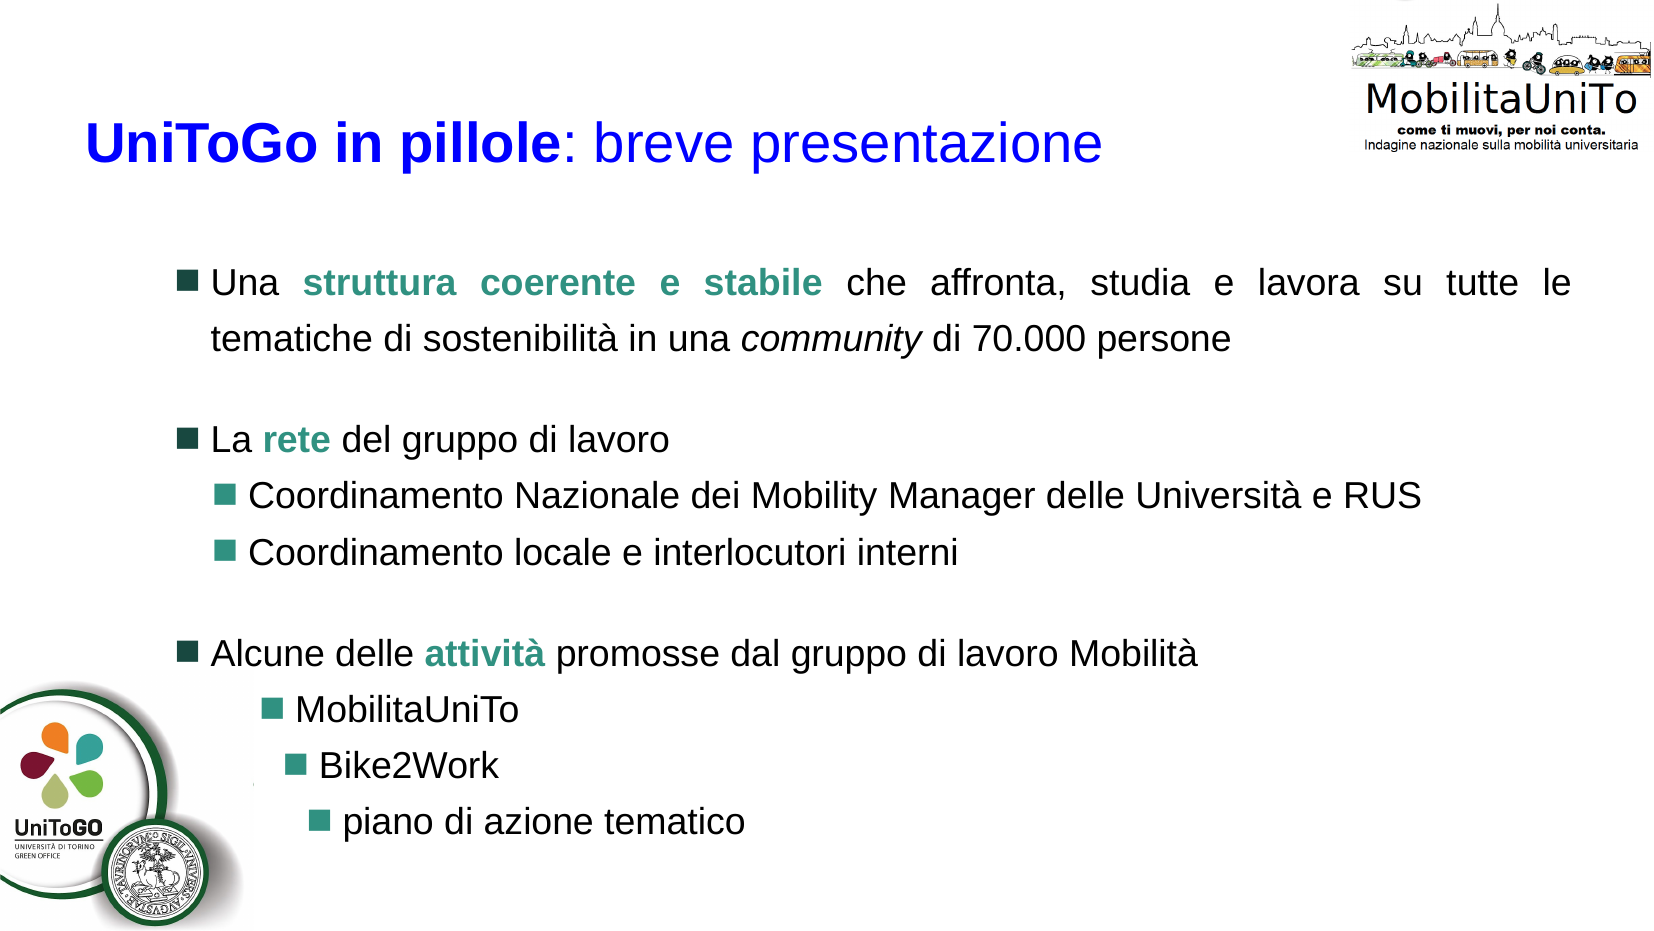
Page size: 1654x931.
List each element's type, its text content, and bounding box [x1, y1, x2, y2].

picture [0, 670, 254, 931]
title UniToGo in pillole: breve presentazione [51, 91, 1119, 182]
picture [1349, 0, 1654, 152]
list Una struttura coerente e stabile che affronta, studia e lavora su tutte le tematiche di sostenibilità in una community di 70.000 persone La rete del gruppo di lavoro Coordinamento Nazionale dei Mobility Manager delle Università e RUS Coordinamento locale e interlocutori interni Alcune delle attività promosse dal gruppo di lavoro Mobilità MobilitaUniTo Bike2Work piano di azione tematico [120, 250, 1587, 890]
